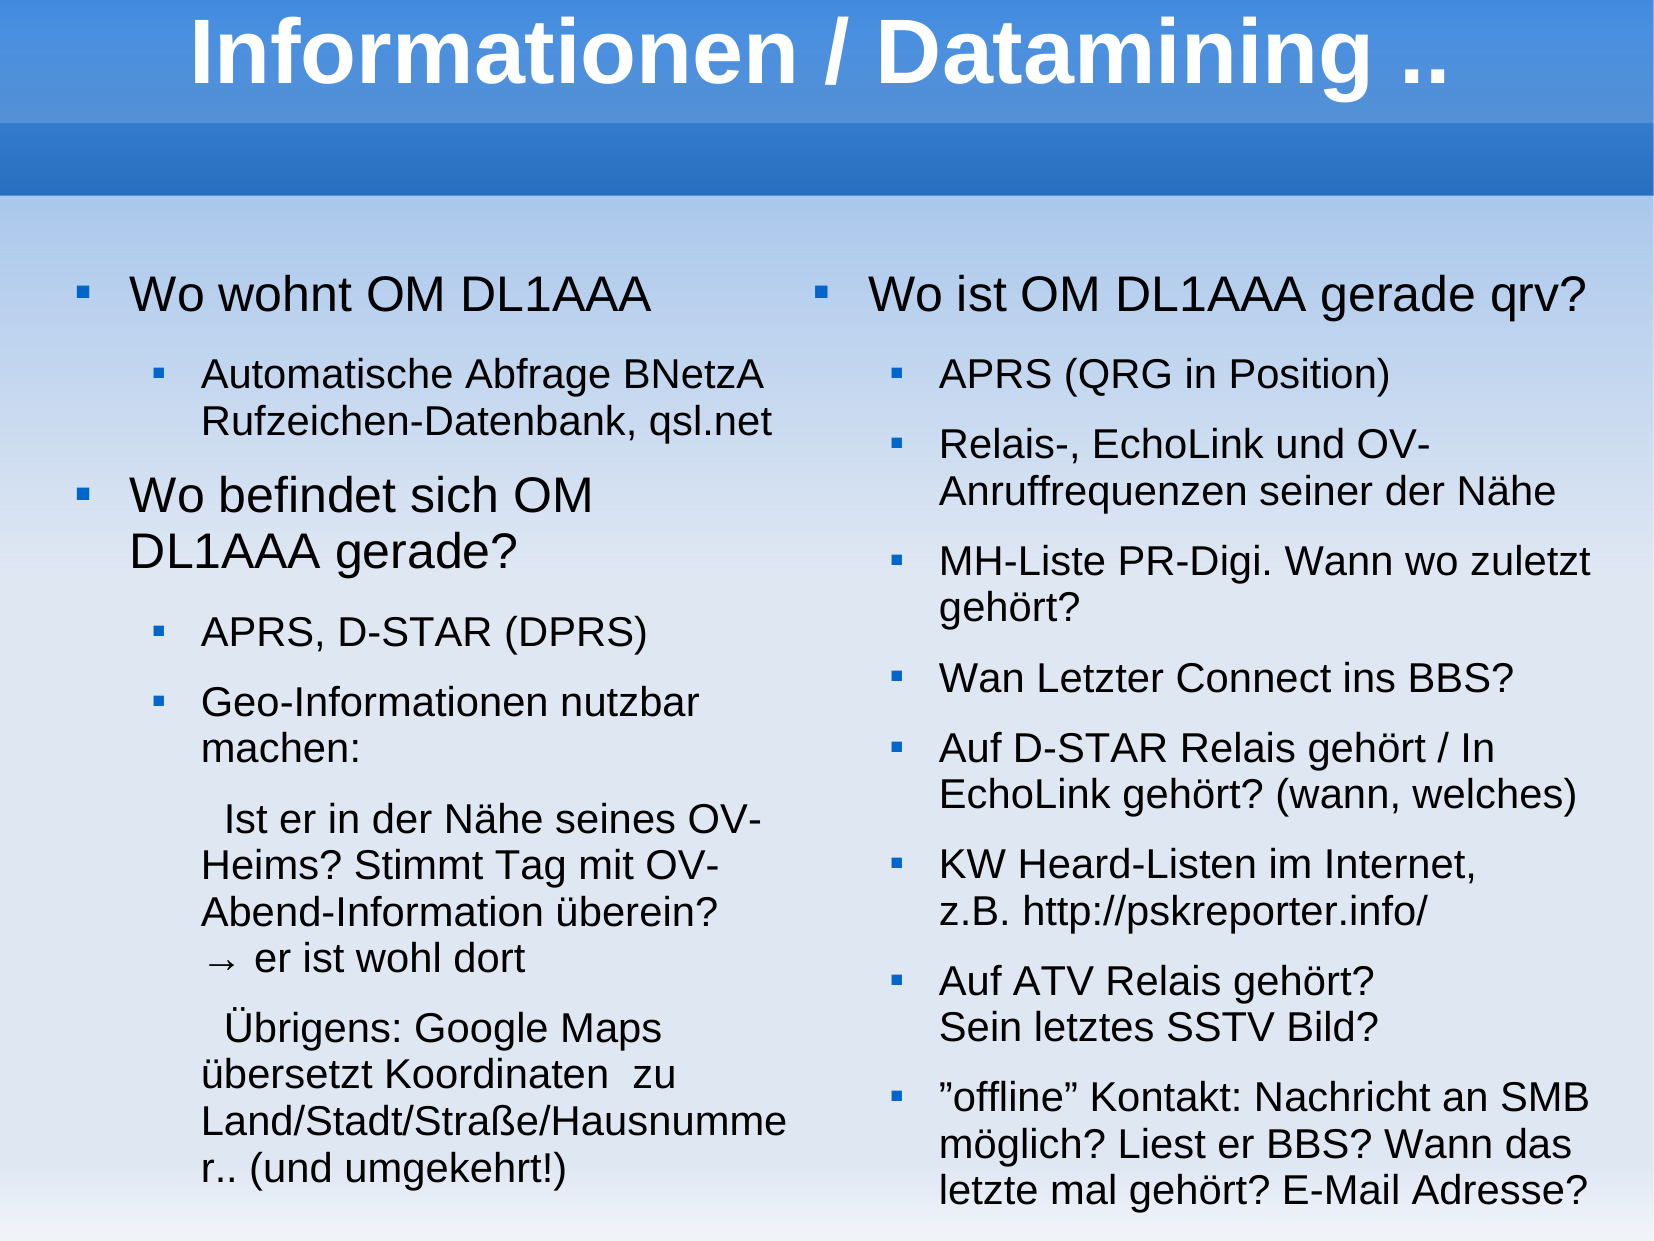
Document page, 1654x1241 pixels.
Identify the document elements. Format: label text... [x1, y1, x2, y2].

list Wo wohnt OM DL1AAA Automatische Abfrage BNetzA Rufzeichen-Datenbank, qsl.net Wo befindet sich OM DL1AAA gerade? APRS, D-STAR (DPRS) Geo-Informationen nutzbar machen: Ist er in der Nähe seines OV-Heims? Stimmt Tag mit OV-Abend-Information überein? → er ist wohl dort Übrigens: Google Maps übersetzt Koordinaten zu Land/Stadt/Straße/Hausnummer.. (und umgekehrt!) [59, 265, 797, 1241]
list Wo ist OM DL1AAA gerade qrv? APRS (QRG in Position) Relais-, EchoLink und OV-Anruffrequenzen seiner der Nähe MH-Liste PR-Digi. Wann wo zuletzt gehört? Wan Letzter Connect ins BBS? Auf D-STAR Relais gehört / In EchoLink gehört? (wann, welches) KW Heard-Listen im Internet, z.B. http://pskreporter.info/ Auf ATV Relais gehört? Sein letztes SSTV Bild? ”offline” Kontakt: Nachricht an SMB möglich? Liest er BBS? Wann das letzte mal gehört? E-Mail Adresse? [797, 265, 1625, 1241]
picture [0, 0, 1654, 1241]
title Informationen / Datamining .. [76, 0, 1565, 208]
